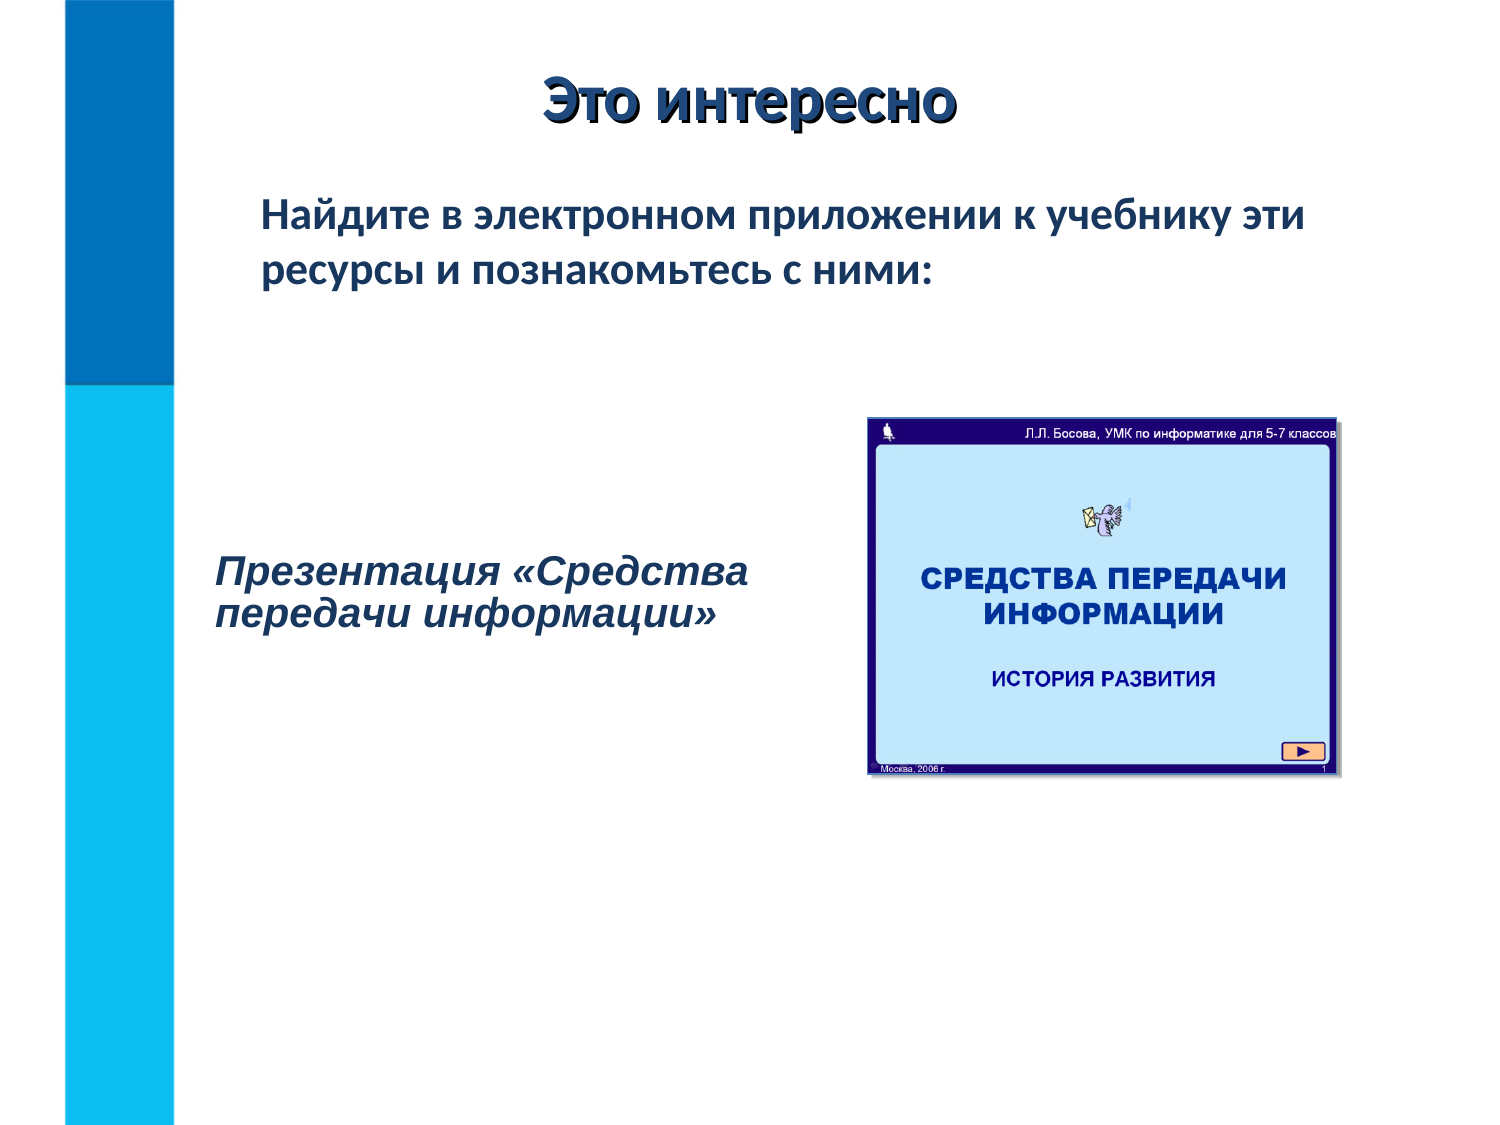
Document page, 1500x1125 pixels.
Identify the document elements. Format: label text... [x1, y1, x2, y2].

text_box Презентация «Средства передачи информации» [188, 536, 768, 602]
title Это интересно [75, 0, 1426, 188]
picture [0, 0, 1500, 1125]
text_box Найдите в электронном приложении к учебнику эти ресурсы и познакомьтесь с ними: [246, 175, 1454, 302]
